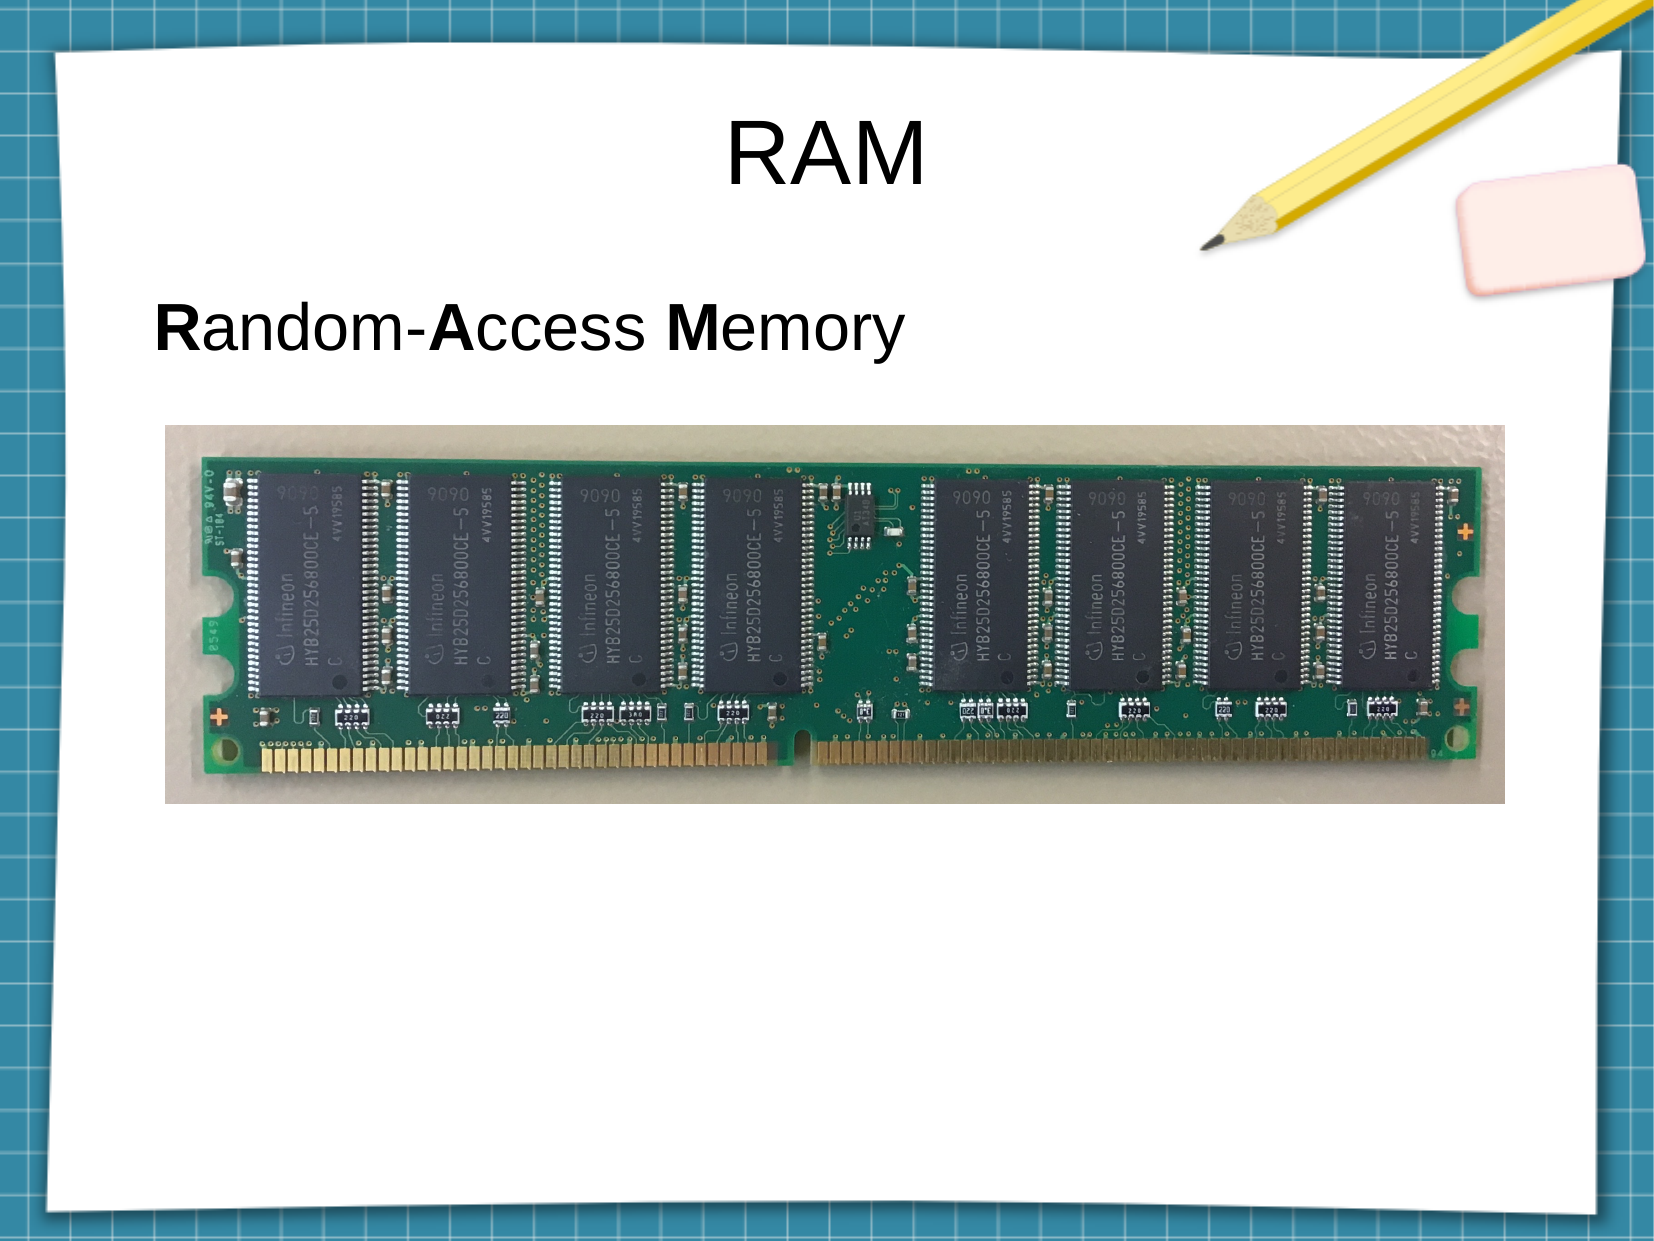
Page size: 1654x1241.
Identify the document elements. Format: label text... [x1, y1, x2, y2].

title RAM [82, 49, 1571, 257]
list Random-Access Memory [82, 290, 1571, 390]
picture [0, 0, 1654, 1241]
